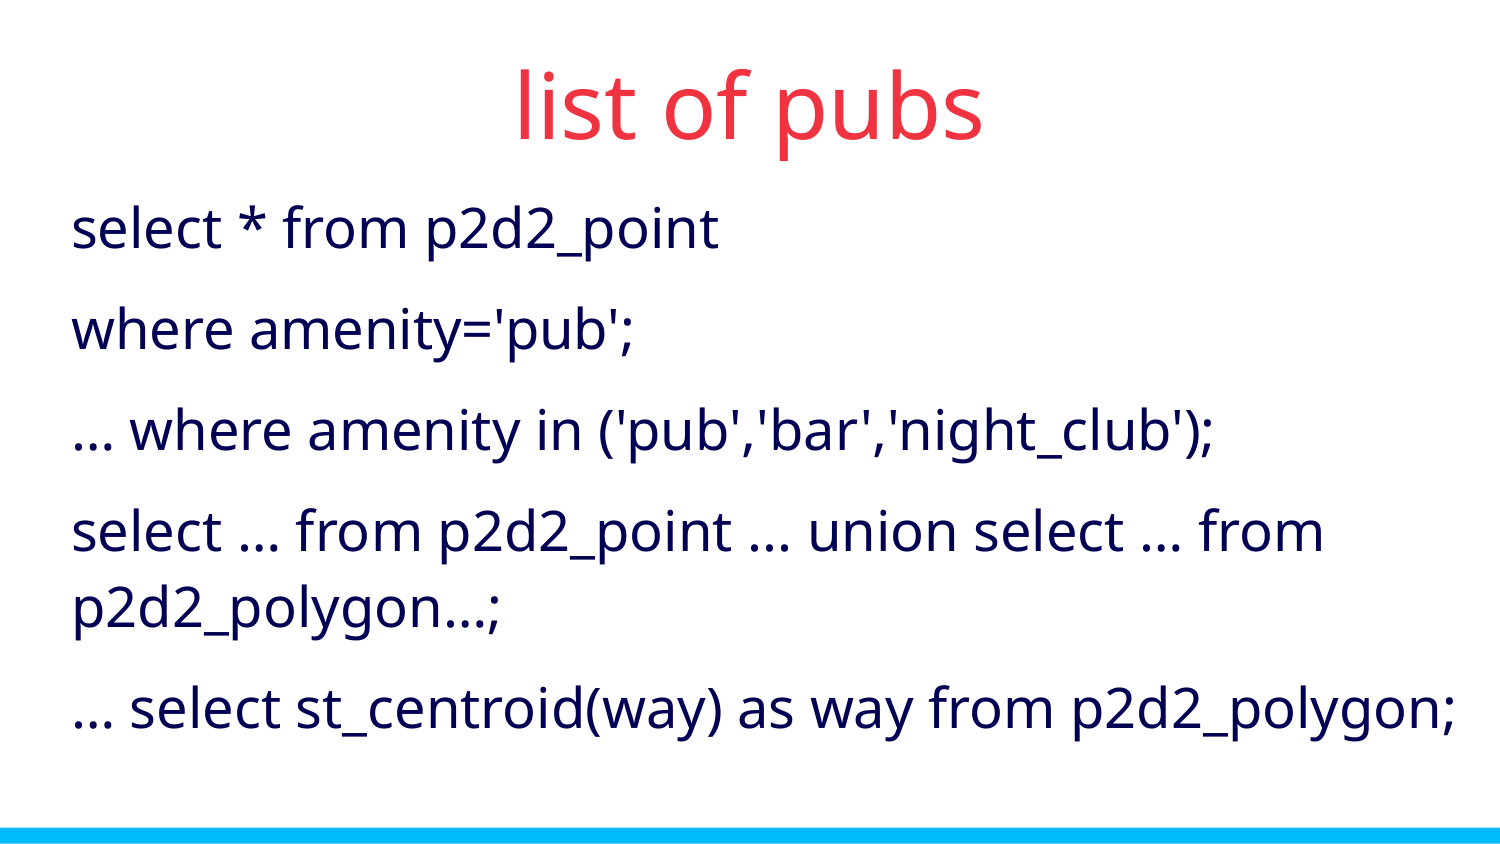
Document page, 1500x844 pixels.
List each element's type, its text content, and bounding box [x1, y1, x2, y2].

title list of pubs [75, 33, 1425, 175]
list select * from p2d2_point where amenity='pub'; … where amenity in ('pub','bar','night_club'); select … from p2d2_point ... union select … from p2d2_polygon…; … select st_centroid(way) as way from p2d2_polygon; [11, 188, 1465, 797]
